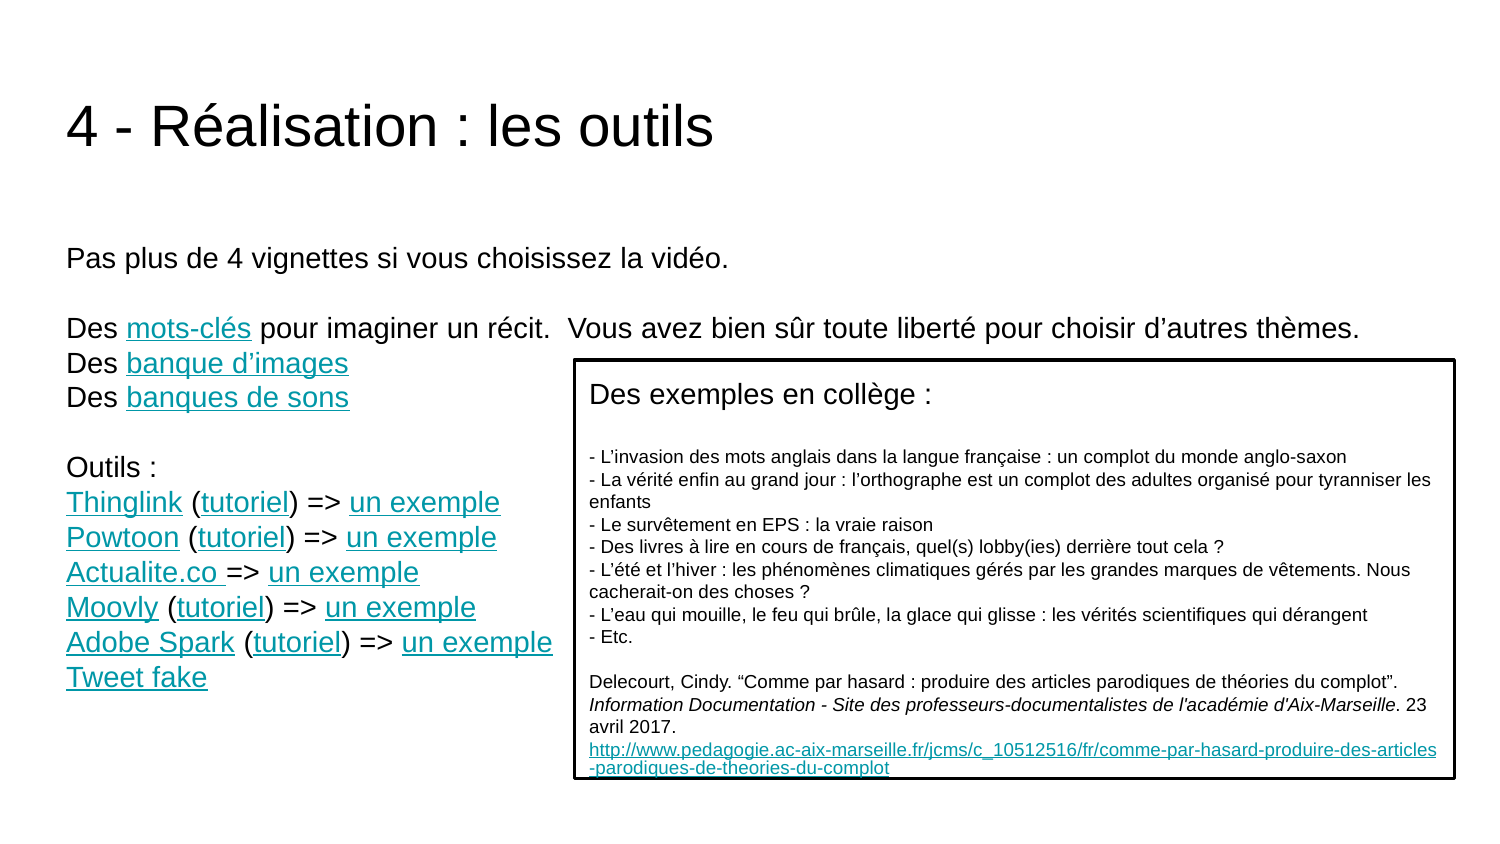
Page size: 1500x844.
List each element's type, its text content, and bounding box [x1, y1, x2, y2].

list Pas plus de 4 vignettes si vous choisissez la vidéo. Des mots-clés pour imaginer un récit. Vous avez bien sûr toute liberté pour choisir d’autres thèmes. Des banque d’images Des banques de sons Outils : Thinglink (tutoriel) => un exemple Powtoon (tutoriel) => un exemple Actualite.co => un exemple Moovly (tutoriel) => un exemple Adobe Spark (tutoriel) => un exemple Tweet fake [51, 189, 1449, 790]
text_box Des exemples en collège : - L’invasion des mots anglais dans la langue française : un complot du monde anglo-saxon - La vérité enfin au grand jour : l’orthographe est un complot des adultes organisé pour tyranniser les enfants - Le survêtement en EPS : la vraie raison - Des livres à lire en cours de français, quel(s) lobby(ies) derrière tout cela ? - L’été et l’hiver : les phénomènes climatiques gérés par les grandes marques de vêtements. Nous cacherait-on des choses ? - L’eau qui mouille, le feu qui brûle, la glace qui glisse : les vérités scientifiques qui dérangent - Etc. Delecourt, Cindy. “Comme par hasard : produire des articles parodiques de théories du complot”. Information Documentation - Site des professeurs-documentalistes de l'académie d'Aix-Marseille. 23 avril 2017. http://www.pedagogie.ac-aix-marseille.fr/jcms/c_10512516/fr/comme-par-hasard-produire-des-articles-parodiques-de-theories-du-complot [574, 359, 1455, 779]
title 4 - Réalisation : les outils [51, 72, 1449, 167]
